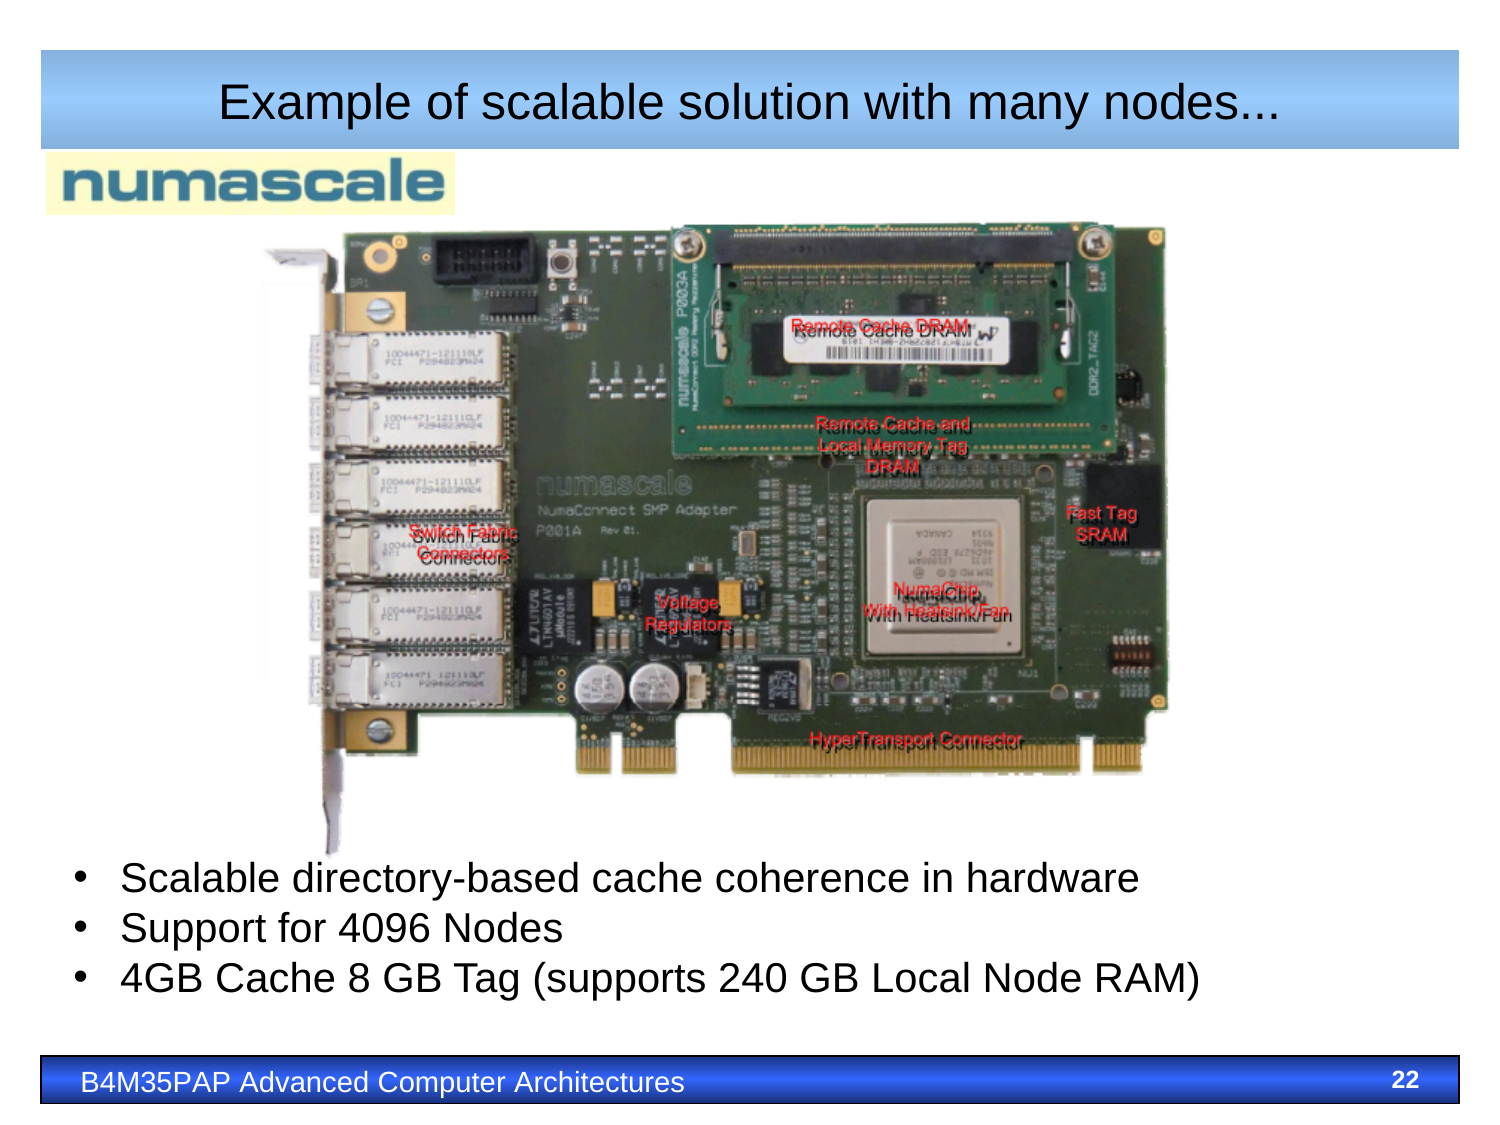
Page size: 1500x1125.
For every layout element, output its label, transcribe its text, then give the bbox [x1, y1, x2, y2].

text_box Scalable directory-based cache coherence in hardware Support for 4096 Nodes 4GB Cache 8 GB Tag (supports 240 GB Local Node RAM) [58, 843, 1453, 1009]
title Example of scalable solution with many nodes... [41, 50, 1459, 149]
picture [46, 152, 1195, 843]
